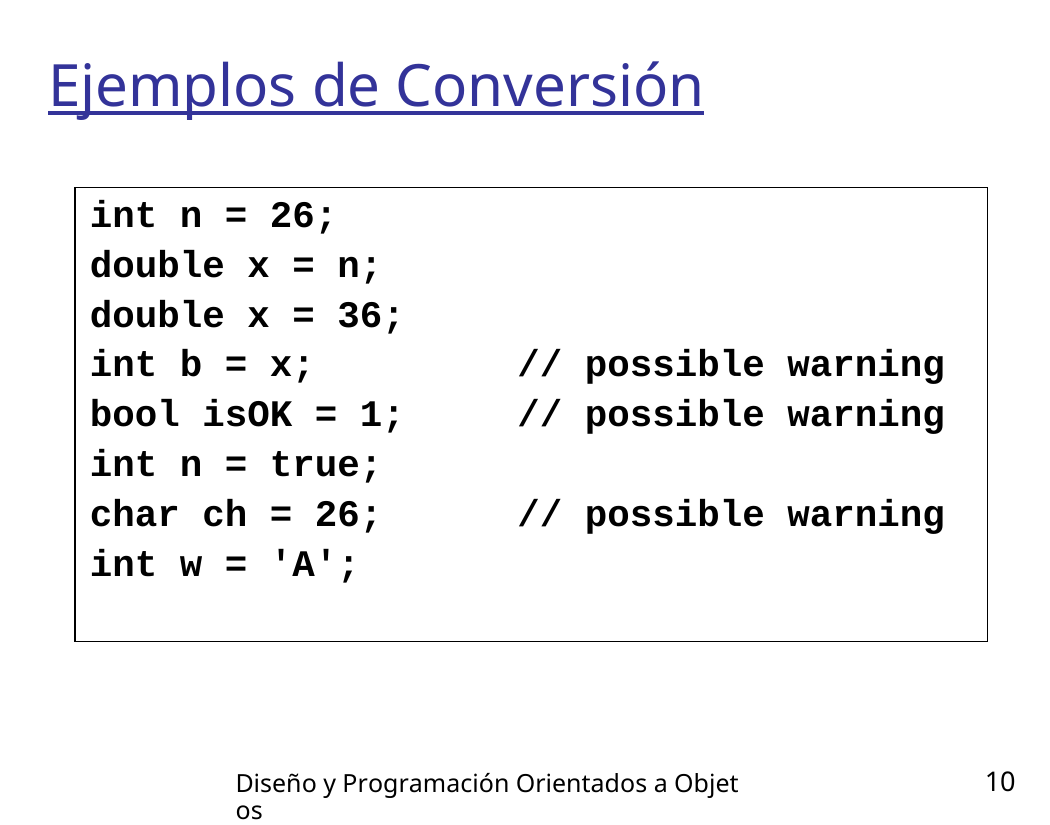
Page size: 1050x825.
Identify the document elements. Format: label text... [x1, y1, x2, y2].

text_box int n = 26; double x = n; double x = 36; int b = x; // possible warning bool isOK = 1; // possible warning int n = true; char ch = 26; // possible warning int w = 'A'; [75, 187, 988, 642]
title Ejemplos de Conversión [37, 19, 1026, 129]
